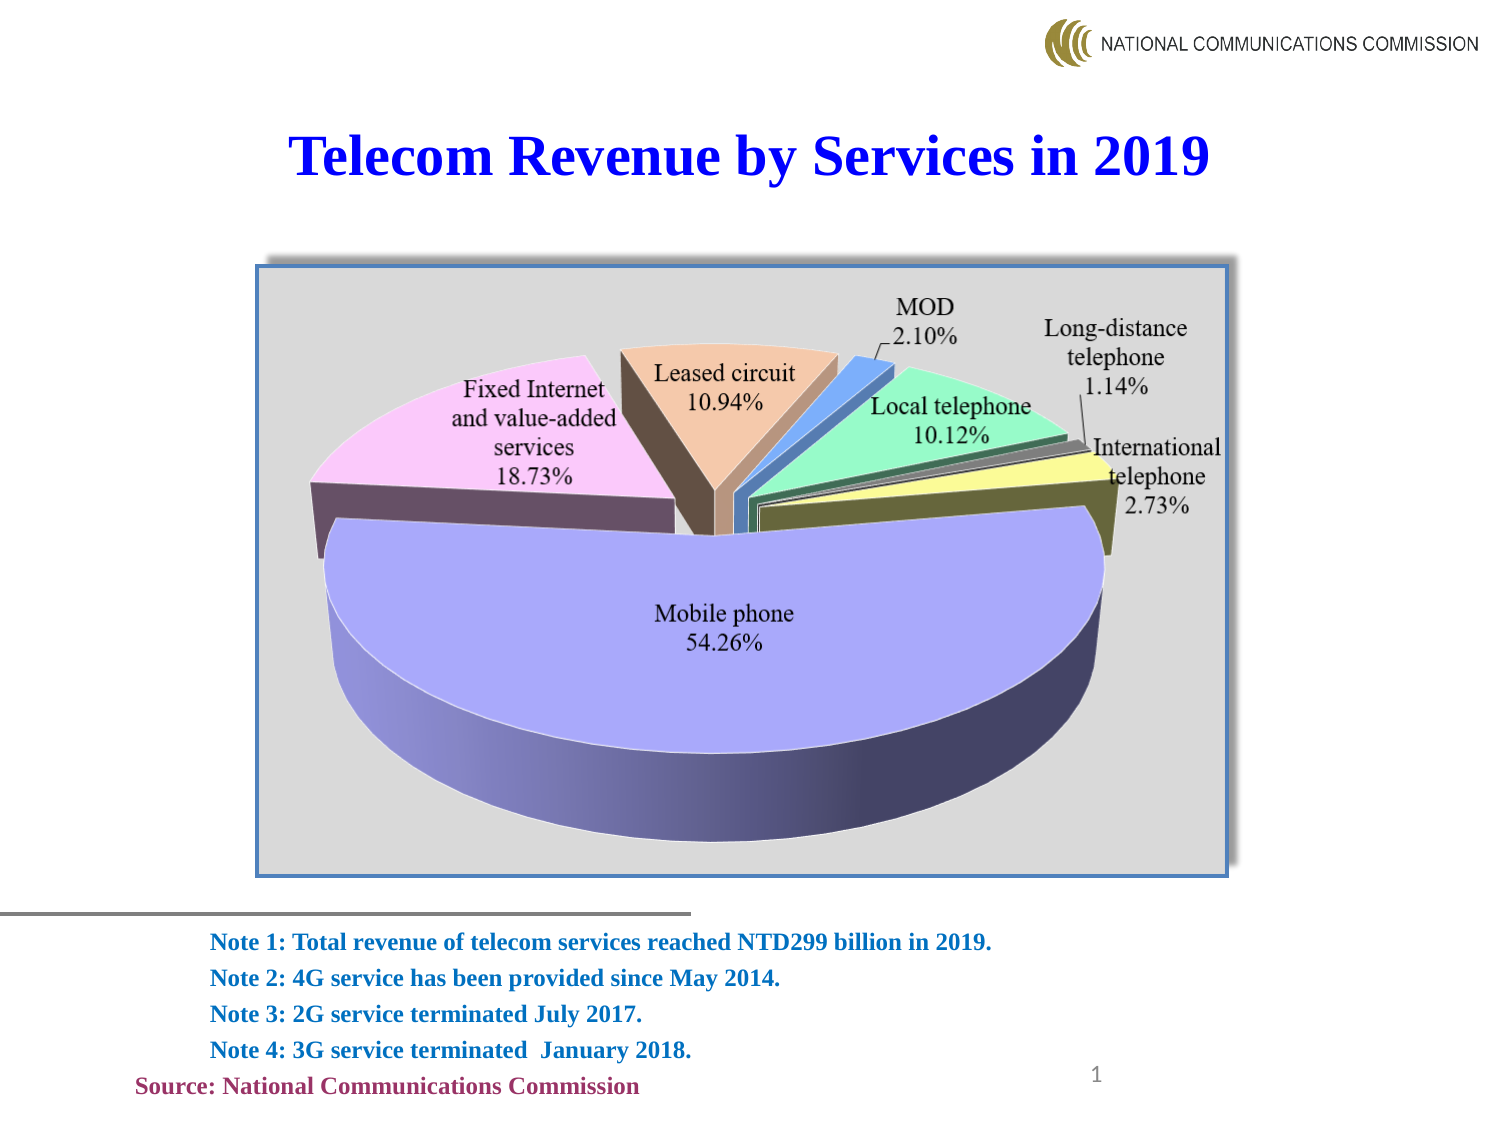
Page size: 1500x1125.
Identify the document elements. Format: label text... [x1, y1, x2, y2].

text_box Telecom Revenue by Services in 2019 [0, 90, 1500, 216]
text_box [1074, 1042, 1426, 1103]
text_box Source: National Communications Commission [0, 1061, 703, 1108]
picture [1045, 19, 1479, 67]
picture [254, 247, 1246, 878]
text_box Note 1: Total revenue of telecom services reached NTD299 billion in 2019. Note 2: 4G service has been provided since May 2014. Note 3: 2G service terminated July 2017. Note 4: 3G service terminated January 2018. [0, 912, 1424, 1073]
